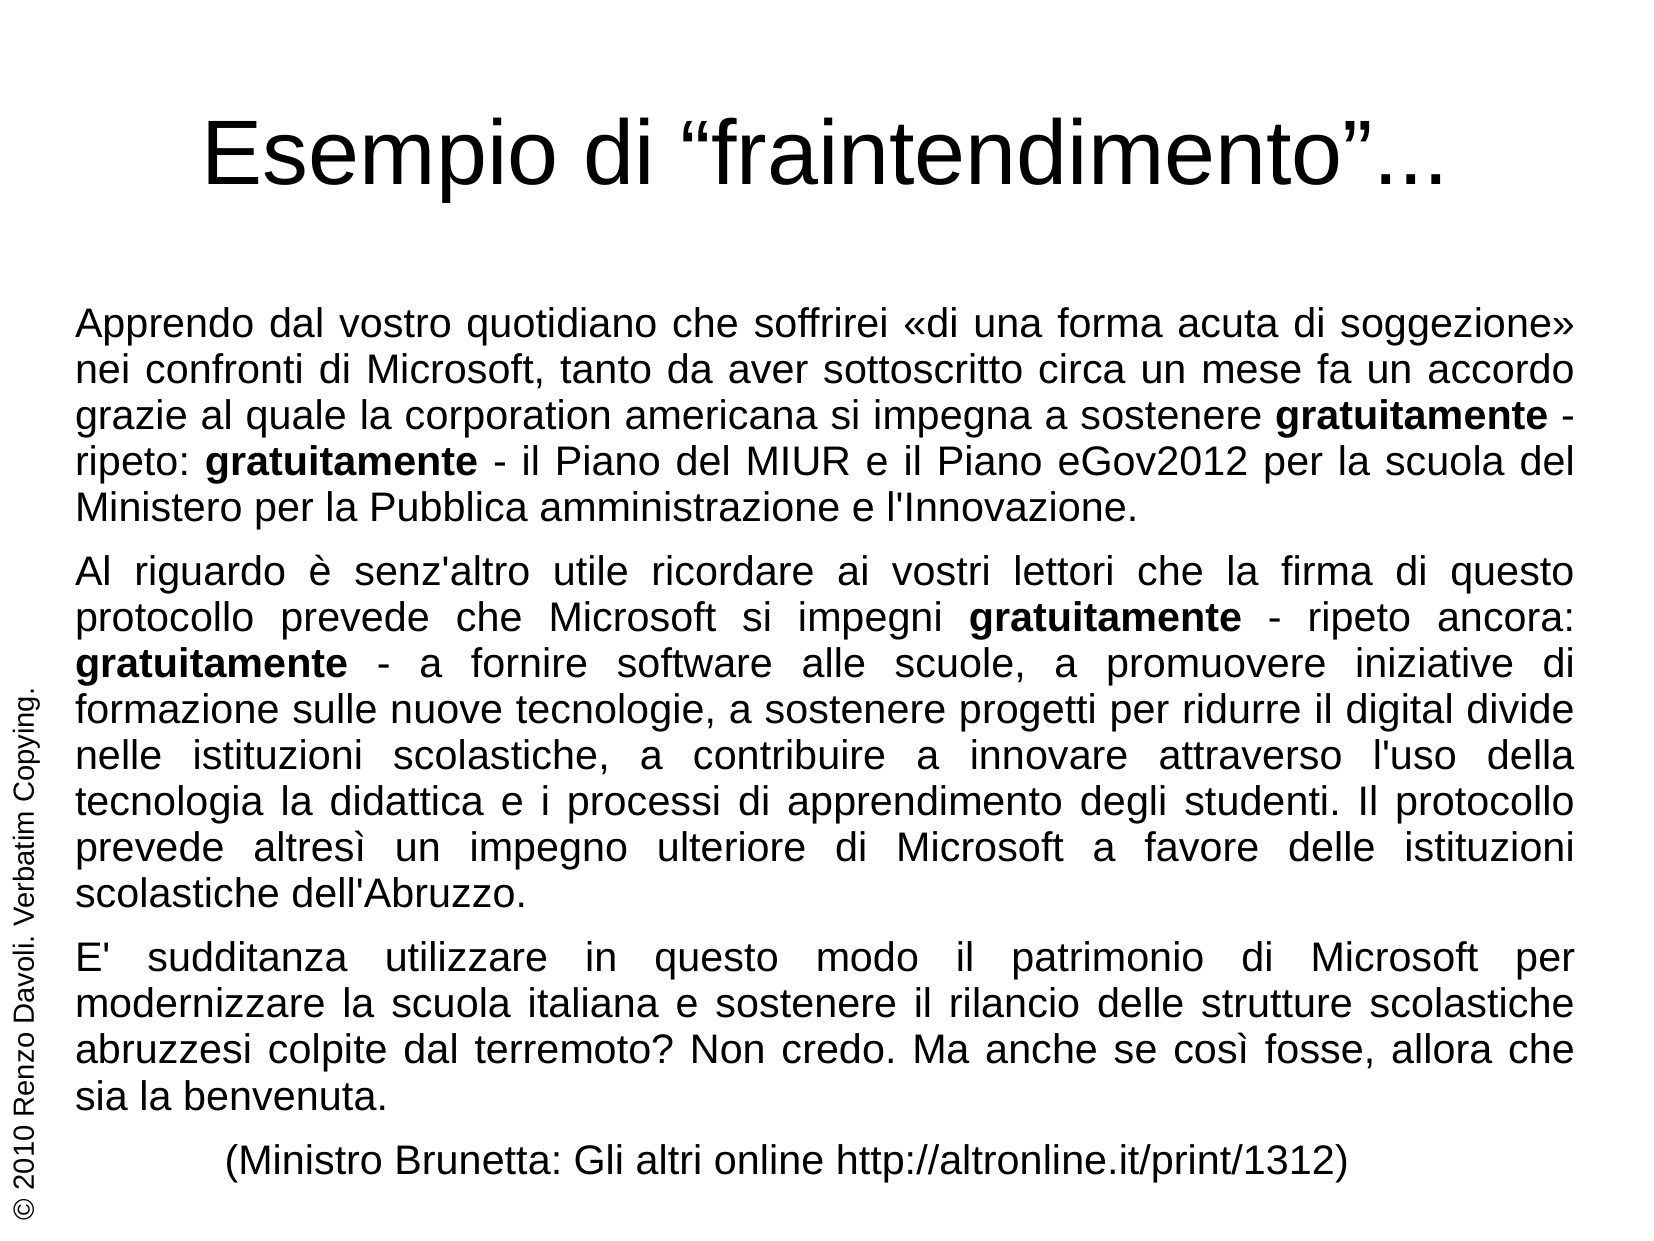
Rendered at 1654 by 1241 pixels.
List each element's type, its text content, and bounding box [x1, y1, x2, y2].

title Esempio di “fraintendimento”... [82, 56, 1571, 250]
list Apprendo dal vostro quotidiano che soffrirei «di una forma acuta di soggezione» nei confronti di Microsoft, tanto da aver sottoscritto circa un mese fa un accordo grazie al quale la corporation americana si impegna a sostenere gratuitamente - ripeto: gratuitamente - il Piano del MIUR e il Piano eGov2012 per la scuola del Ministero per la Pubblica amministrazione e l'Innovazione. Al riguardo è senz'altro utile ricordare ai vostri lettori che la firma di questo protocollo prevede che Microsoft si impegni gratuitamente - ripeto ancora: gratuitamente - a fornire software alle scuole, a promuovere iniziative di formazione sulle nuove tecnologie, a sostenere progetti per ridurre il digital divide nelle istituzioni scolastiche, a contribuire a innovare attraverso l'uso della tecnologia la didattica e i processi di apprendimento degli studenti. Il protocollo prevede altresì un impegno ulteriore di Microsoft a favore delle istituzioni scolastiche dell'Abruzzo. E' sudditanza utilizzare in questo modo il patrimonio di Microsoft per modernizzare la scuola italiana e sostenere il rilancio delle strutture scolastiche abruzzesi colpite dal terremoto? Non credo. Ma anche se così fosse, allora che sia la benvenuta. (Ministro Brunetta: Gli altri online http://altronline.it/print/1312) [75, 300, 1576, 1210]
